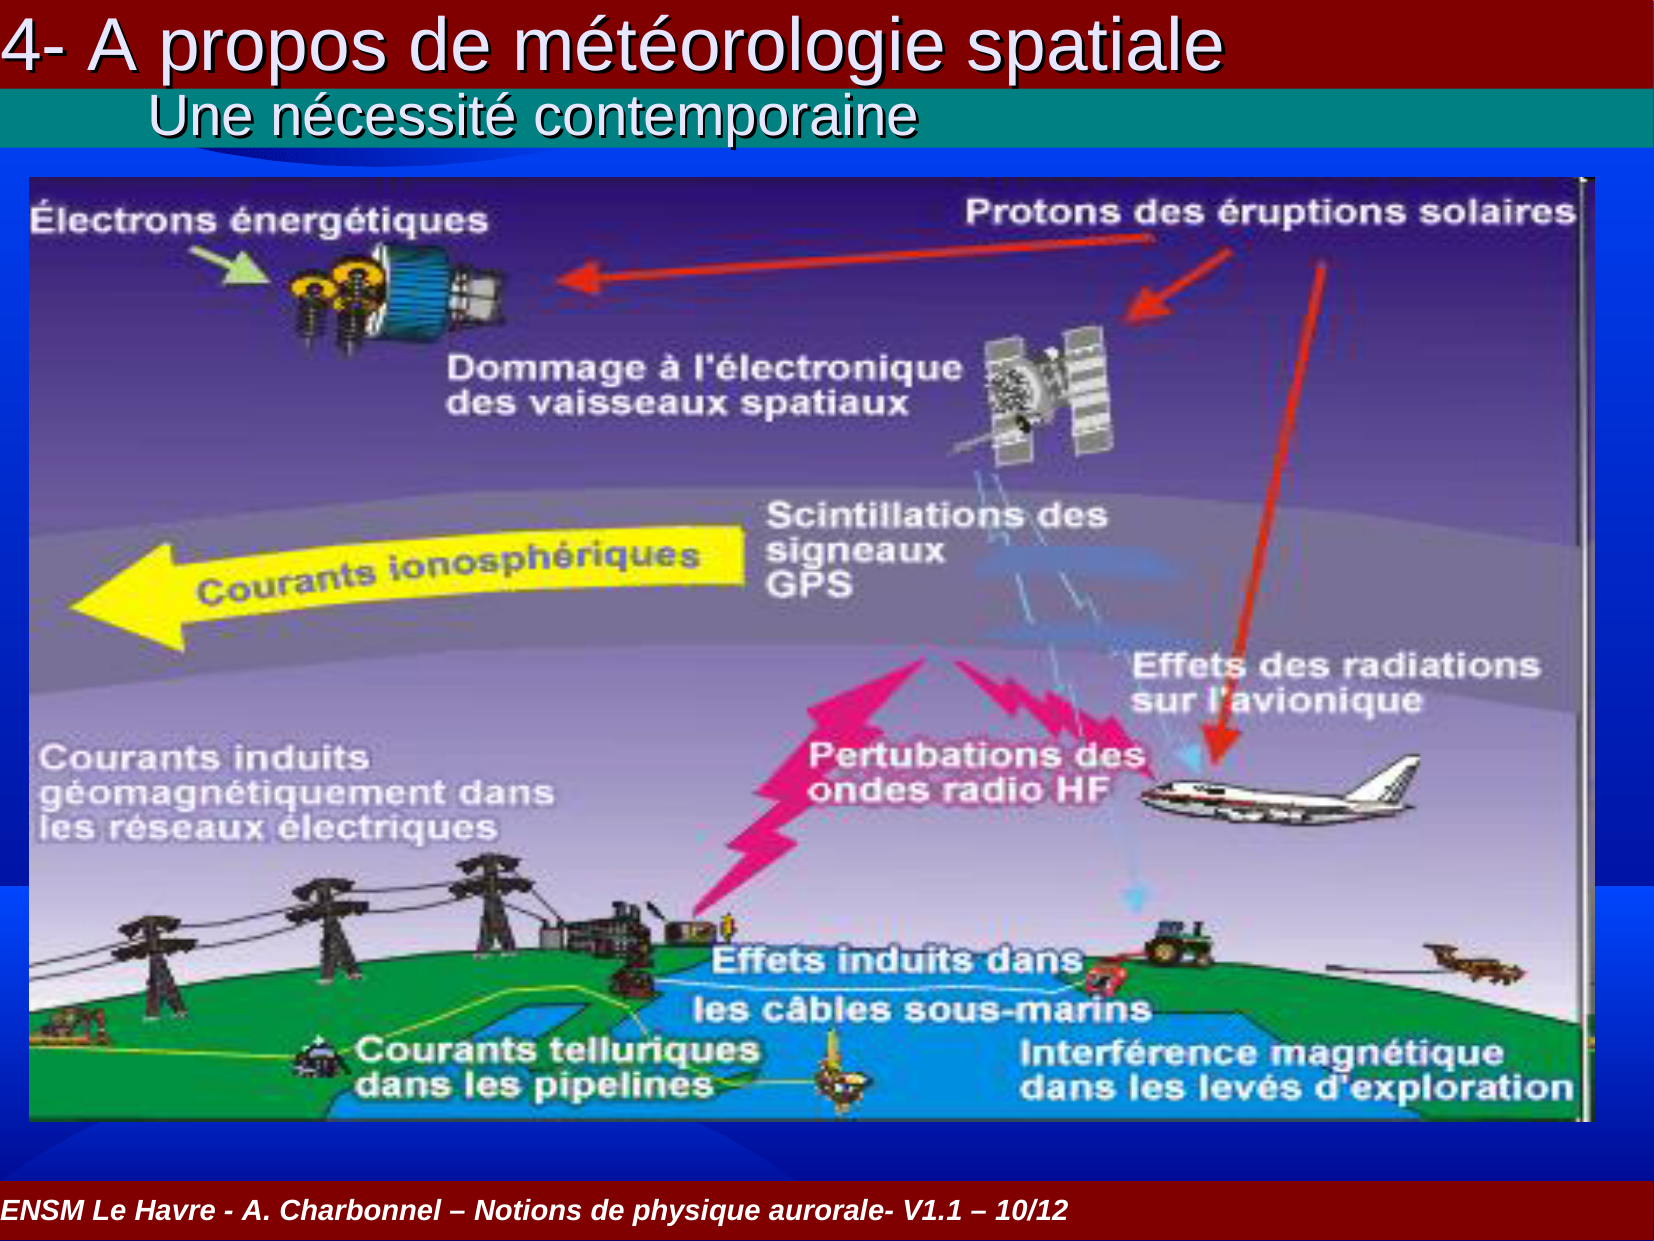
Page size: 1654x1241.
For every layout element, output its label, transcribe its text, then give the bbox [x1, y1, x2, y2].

title 4- A propos de météorologie spatiale [0, 0, 1654, 89]
picture [29, 177, 1595, 1123]
title Une nécessité contemporaine [0, 89, 1654, 148]
text_box ENSM Le Havre - A. Charbonnel – Notions de physique aurorale- V1.1 – 10/12 [0, 1181, 1654, 1241]
